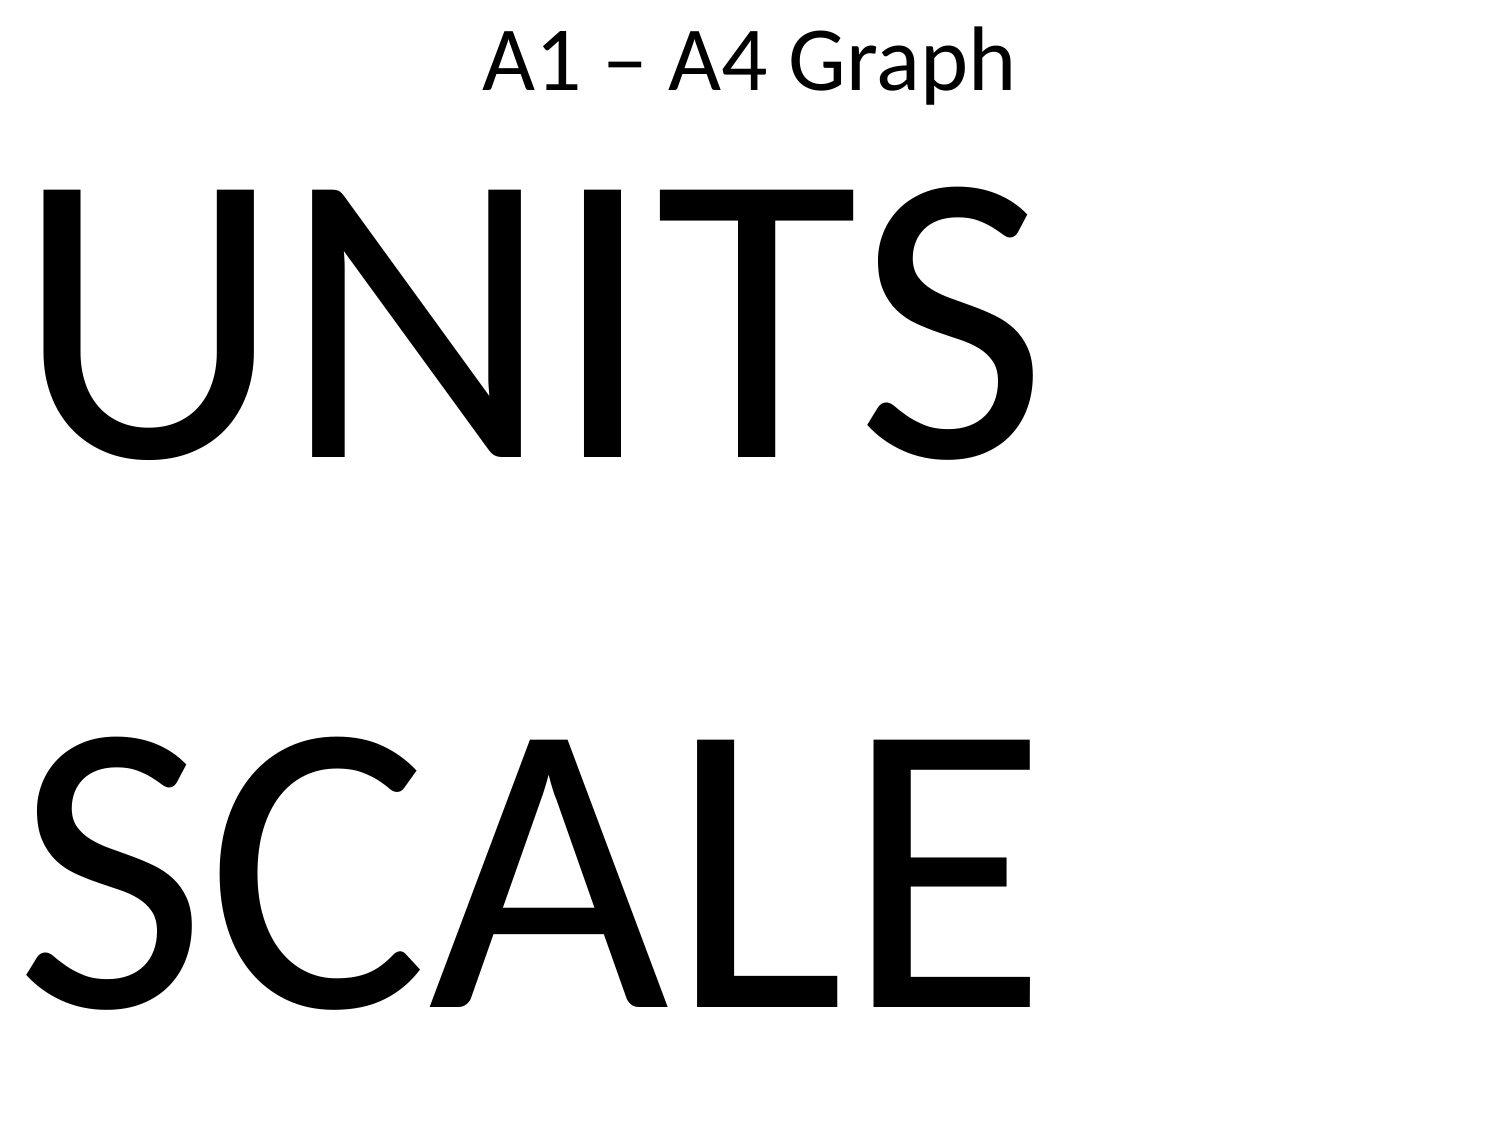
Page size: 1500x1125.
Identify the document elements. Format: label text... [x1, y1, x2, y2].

title A1 – A4 Graph [75, 0, 1426, 90]
list UNITS SCALE [0, 90, 1500, 1125]
